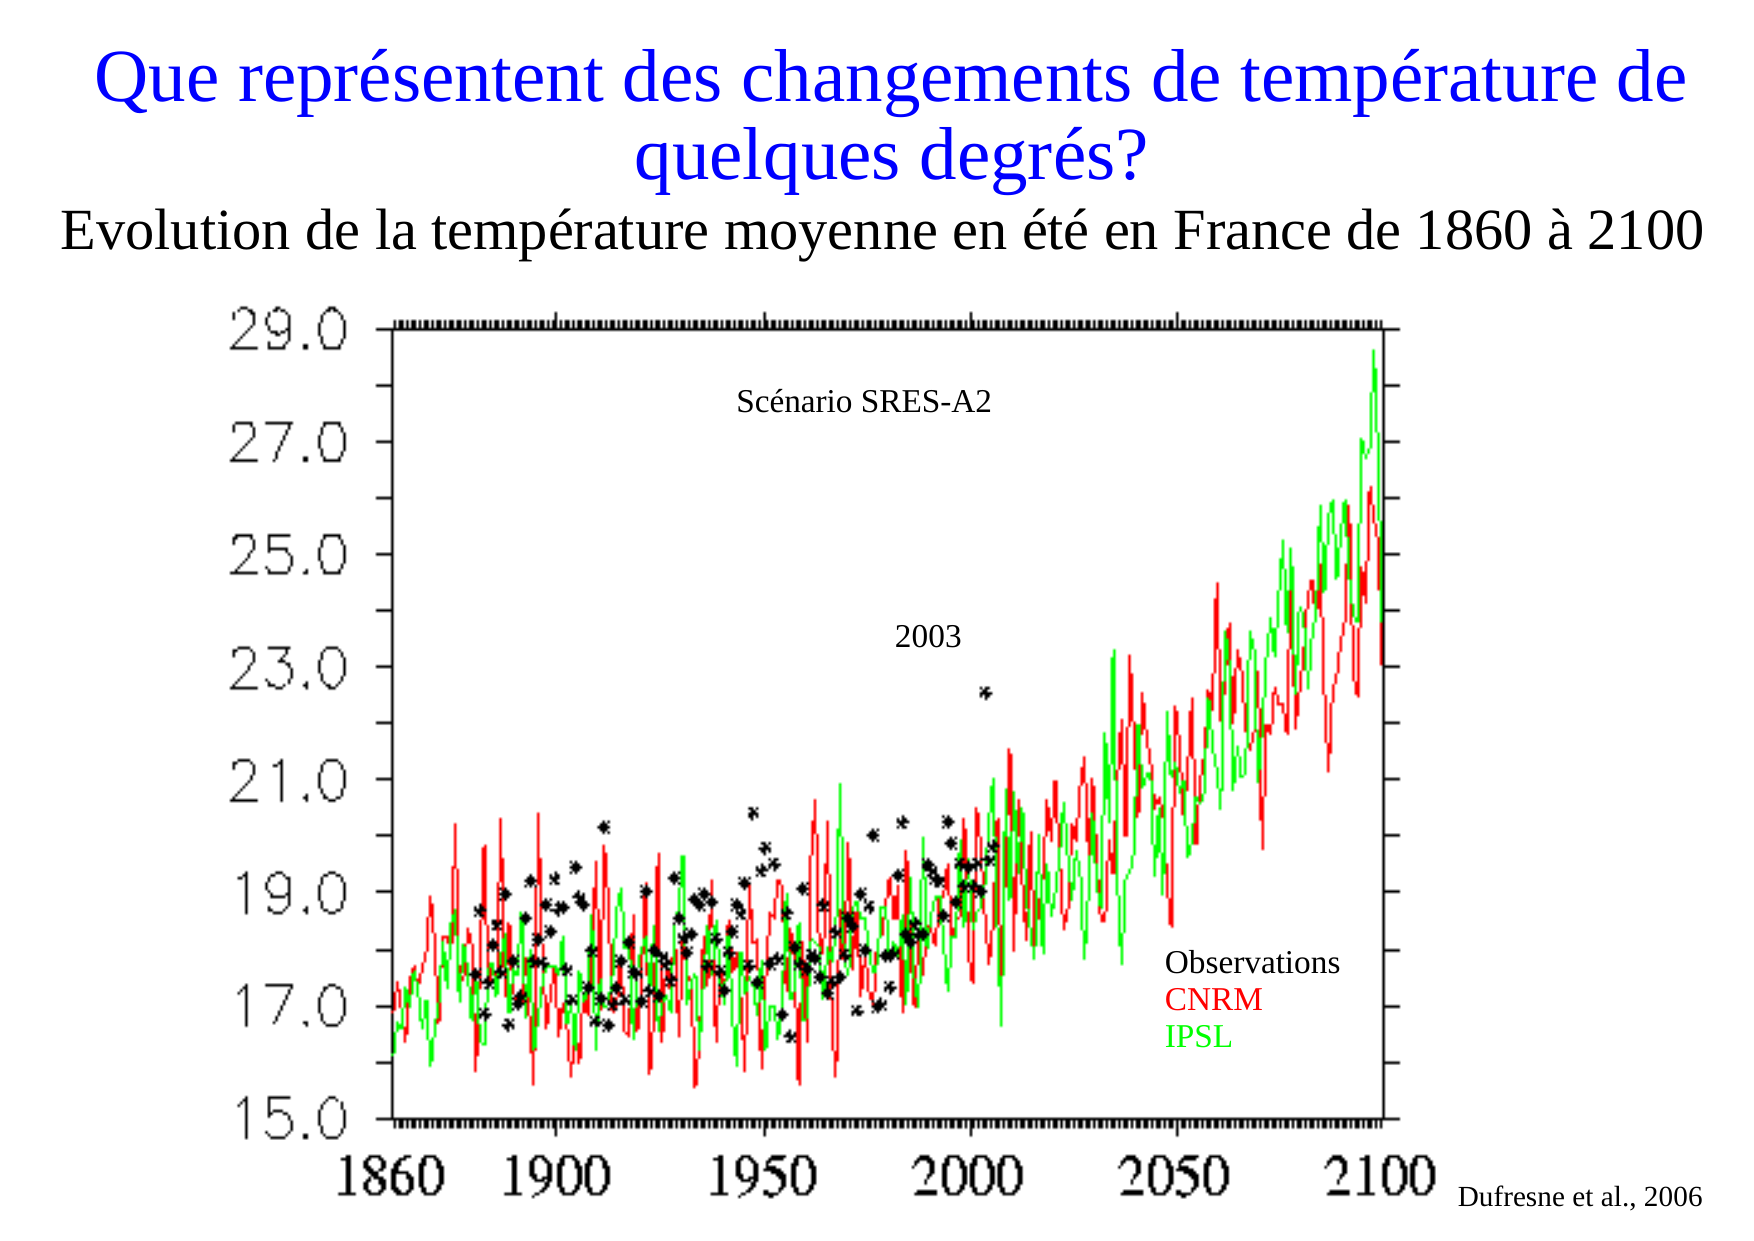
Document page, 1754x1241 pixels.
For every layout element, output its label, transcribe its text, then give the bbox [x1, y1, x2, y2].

text_box Evolution de la température moyenne en été en France de 1860 à 2100 [34, 200, 1733, 323]
text_box Que représentent des changements de température de quelques degrés? [68, 38, 1716, 195]
text_box 2003 [894, 617, 994, 655]
picture [183, 323, 1446, 1239]
text_box Observations CNRM IPSL [1165, 943, 1357, 1056]
text_box Scénario SRES-A2 [661, 382, 1068, 420]
text_box Dufresne et al., 2006 [1219, 1174, 1719, 1221]
